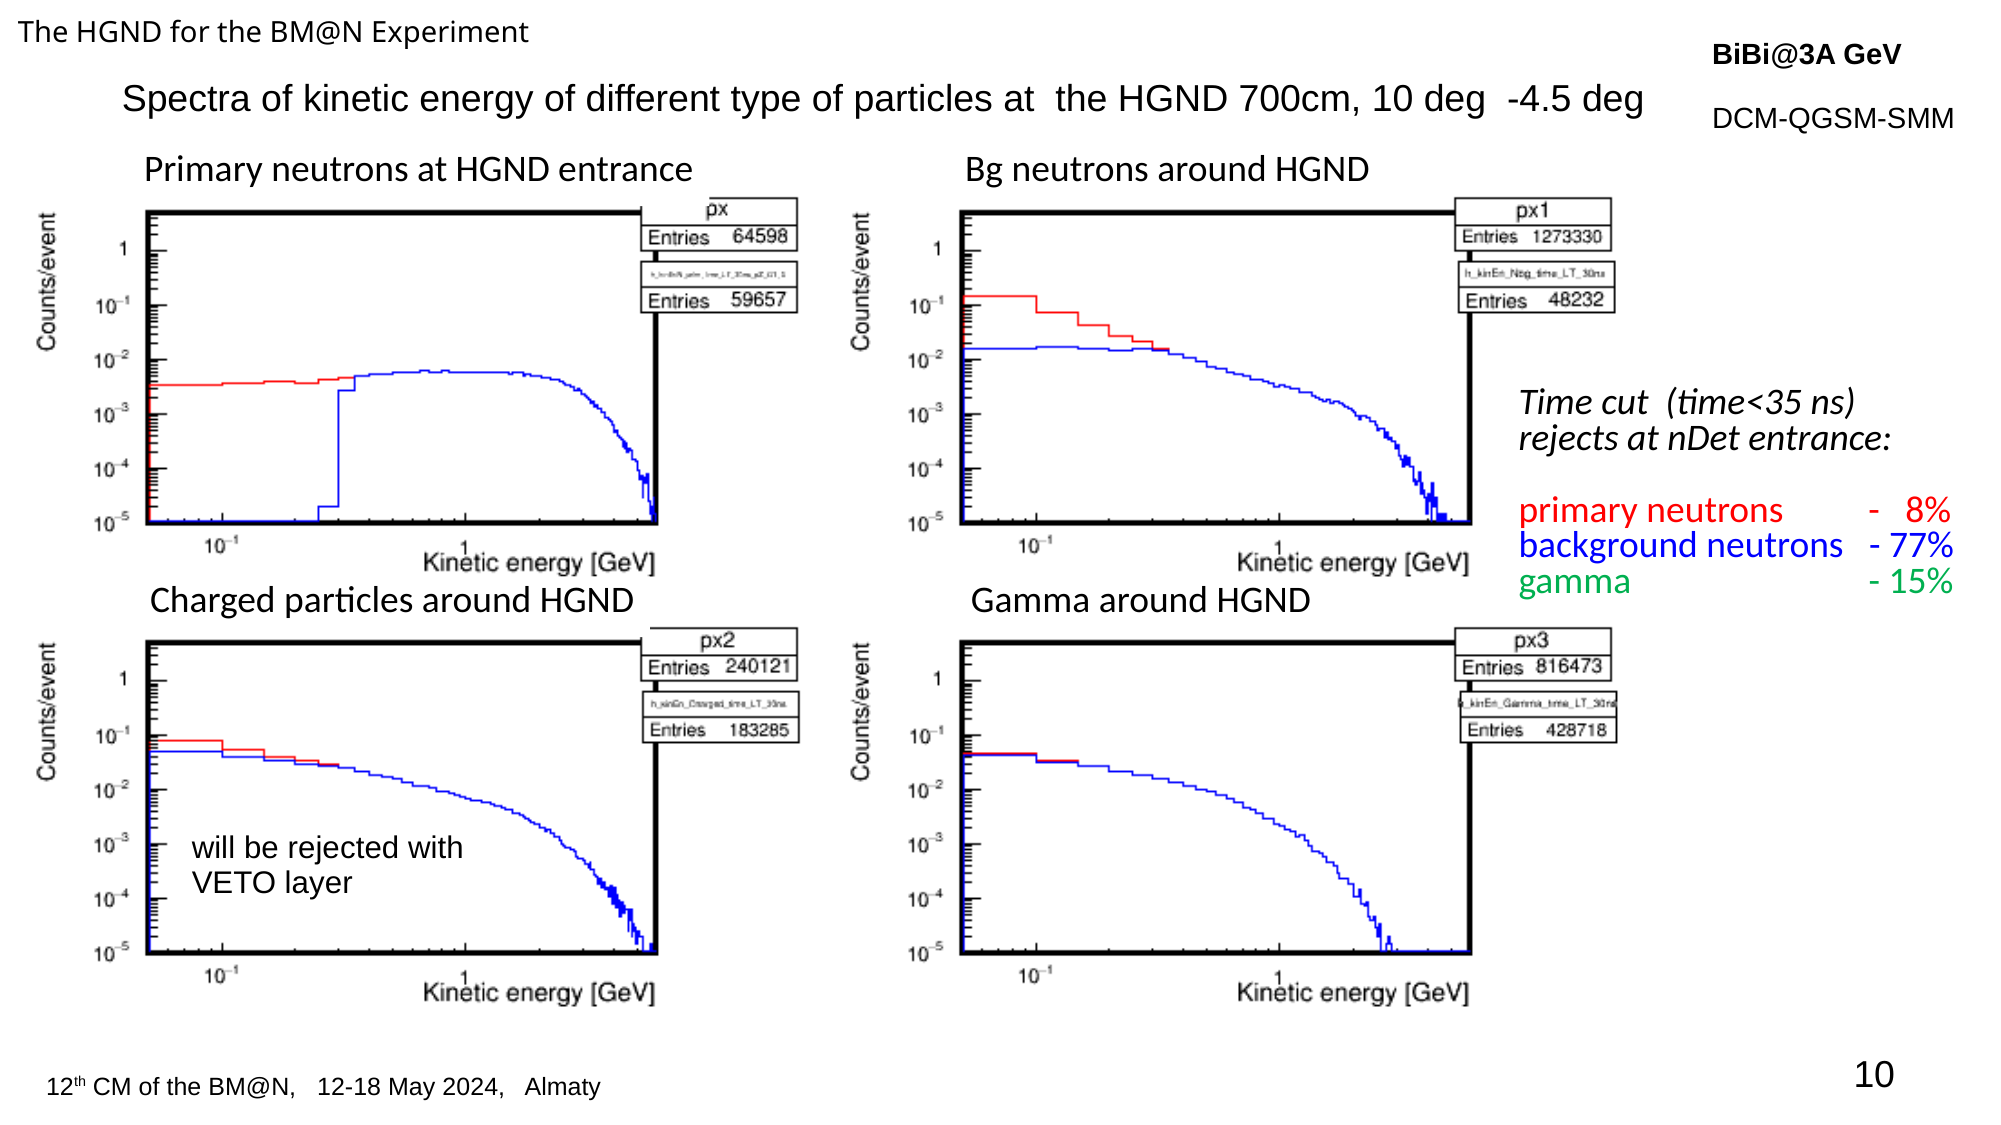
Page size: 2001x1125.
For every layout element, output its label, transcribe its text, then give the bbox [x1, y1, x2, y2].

picture [17, 165, 1645, 1025]
text_box Charged particles around HGND [135, 576, 650, 638]
text_box Bg neutrons around HGND [950, 145, 1385, 207]
text_box will be rejected with VETO layer [177, 822, 479, 908]
text_box Time cut (time<35 ns) rejects at nDet entrance: primary neutrons - 8% background neutrons - 77% gamma - 15% [1503, 377, 1982, 609]
text_box Spectra of kinetic energy of different type of particles at the HGND 700cm, 10 deg -4.5 deg [107, 70, 1697, 128]
text_box <номер> [1847, 1046, 2001, 1116]
text_box Gamma around HGND [956, 576, 1352, 638]
text_box 12th CM of the BM@N, 12-18 May 2024, Almaty [31, 1065, 629, 1111]
text_box Primary neutrons at HGND entrance [129, 145, 710, 207]
text_box BiBi@3A GeV DCM-QGSM-SMM [1697, 34, 1981, 162]
text_box The HGND for the BM@N Experiment [3, 4, 560, 60]
